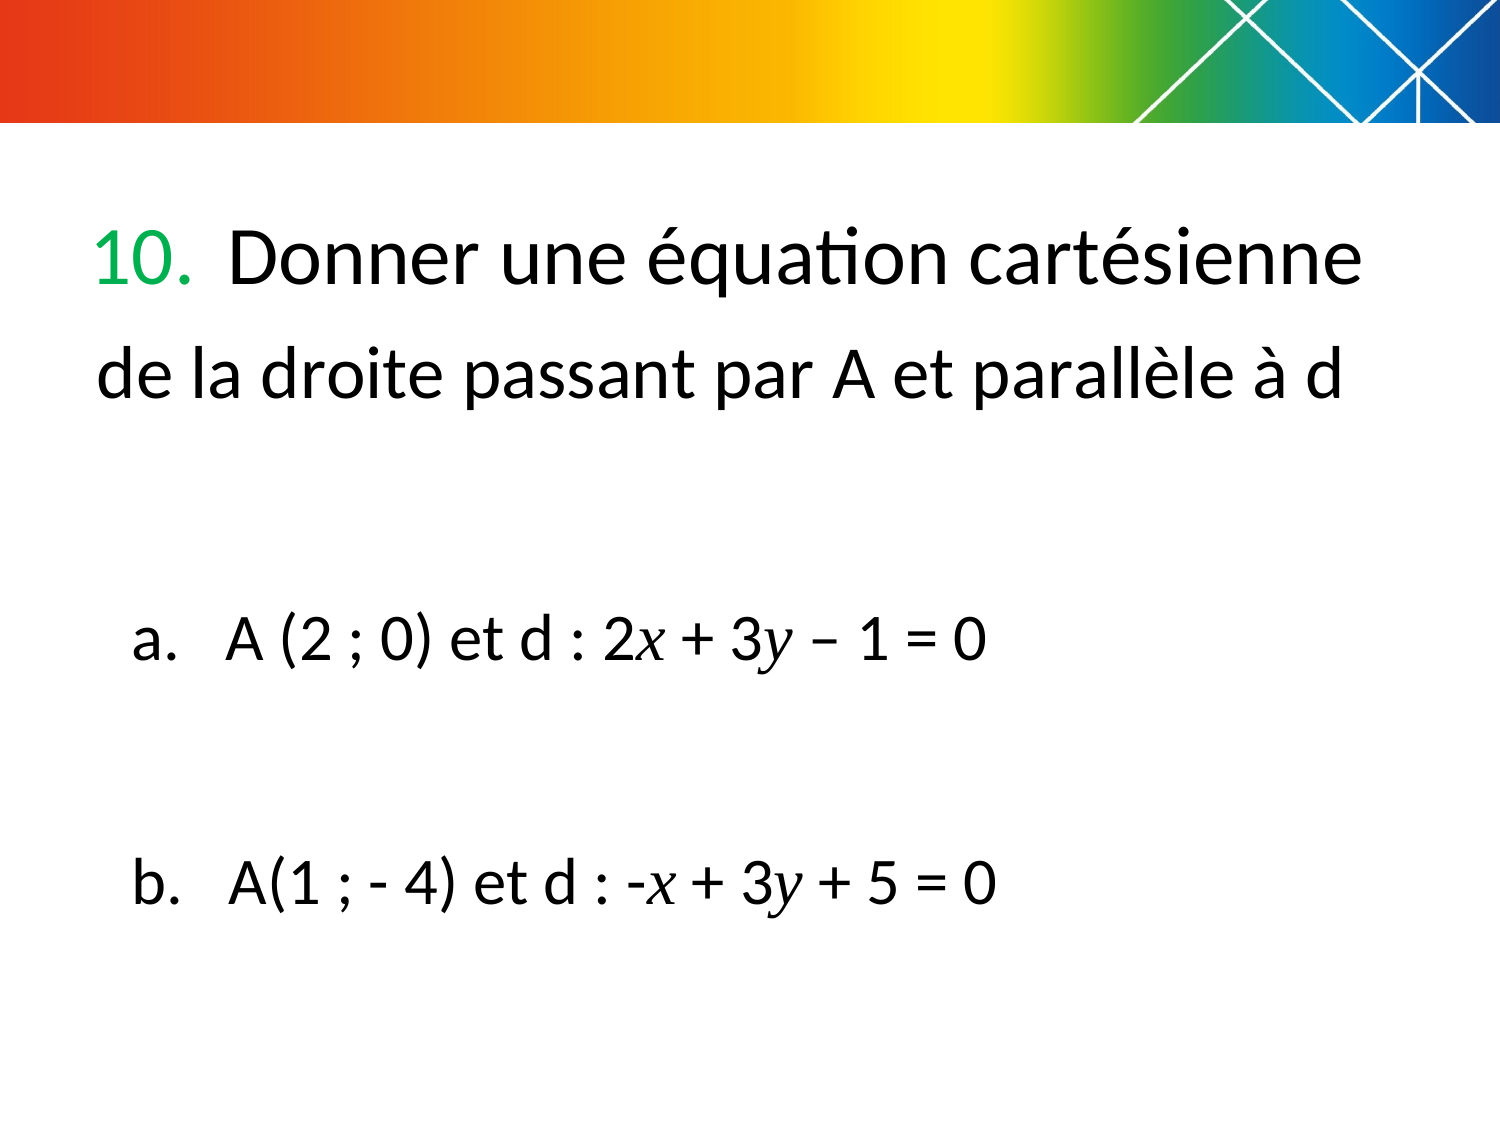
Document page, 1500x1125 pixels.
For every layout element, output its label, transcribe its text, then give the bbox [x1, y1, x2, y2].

picture [0, 0, 1359, 123]
text_box de la droite passant par A et parallèle à d [82, 316, 1477, 422]
picture [1340, 0, 1500, 123]
text_box Donner une équation cartésienne [75, 164, 1500, 339]
text_box a. A (2 ; 0) et d : 2x + 3y – 1 = 0 b. A(1 ; - 4) et d : -x + 3y + 5 = 0 [117, 585, 1219, 926]
